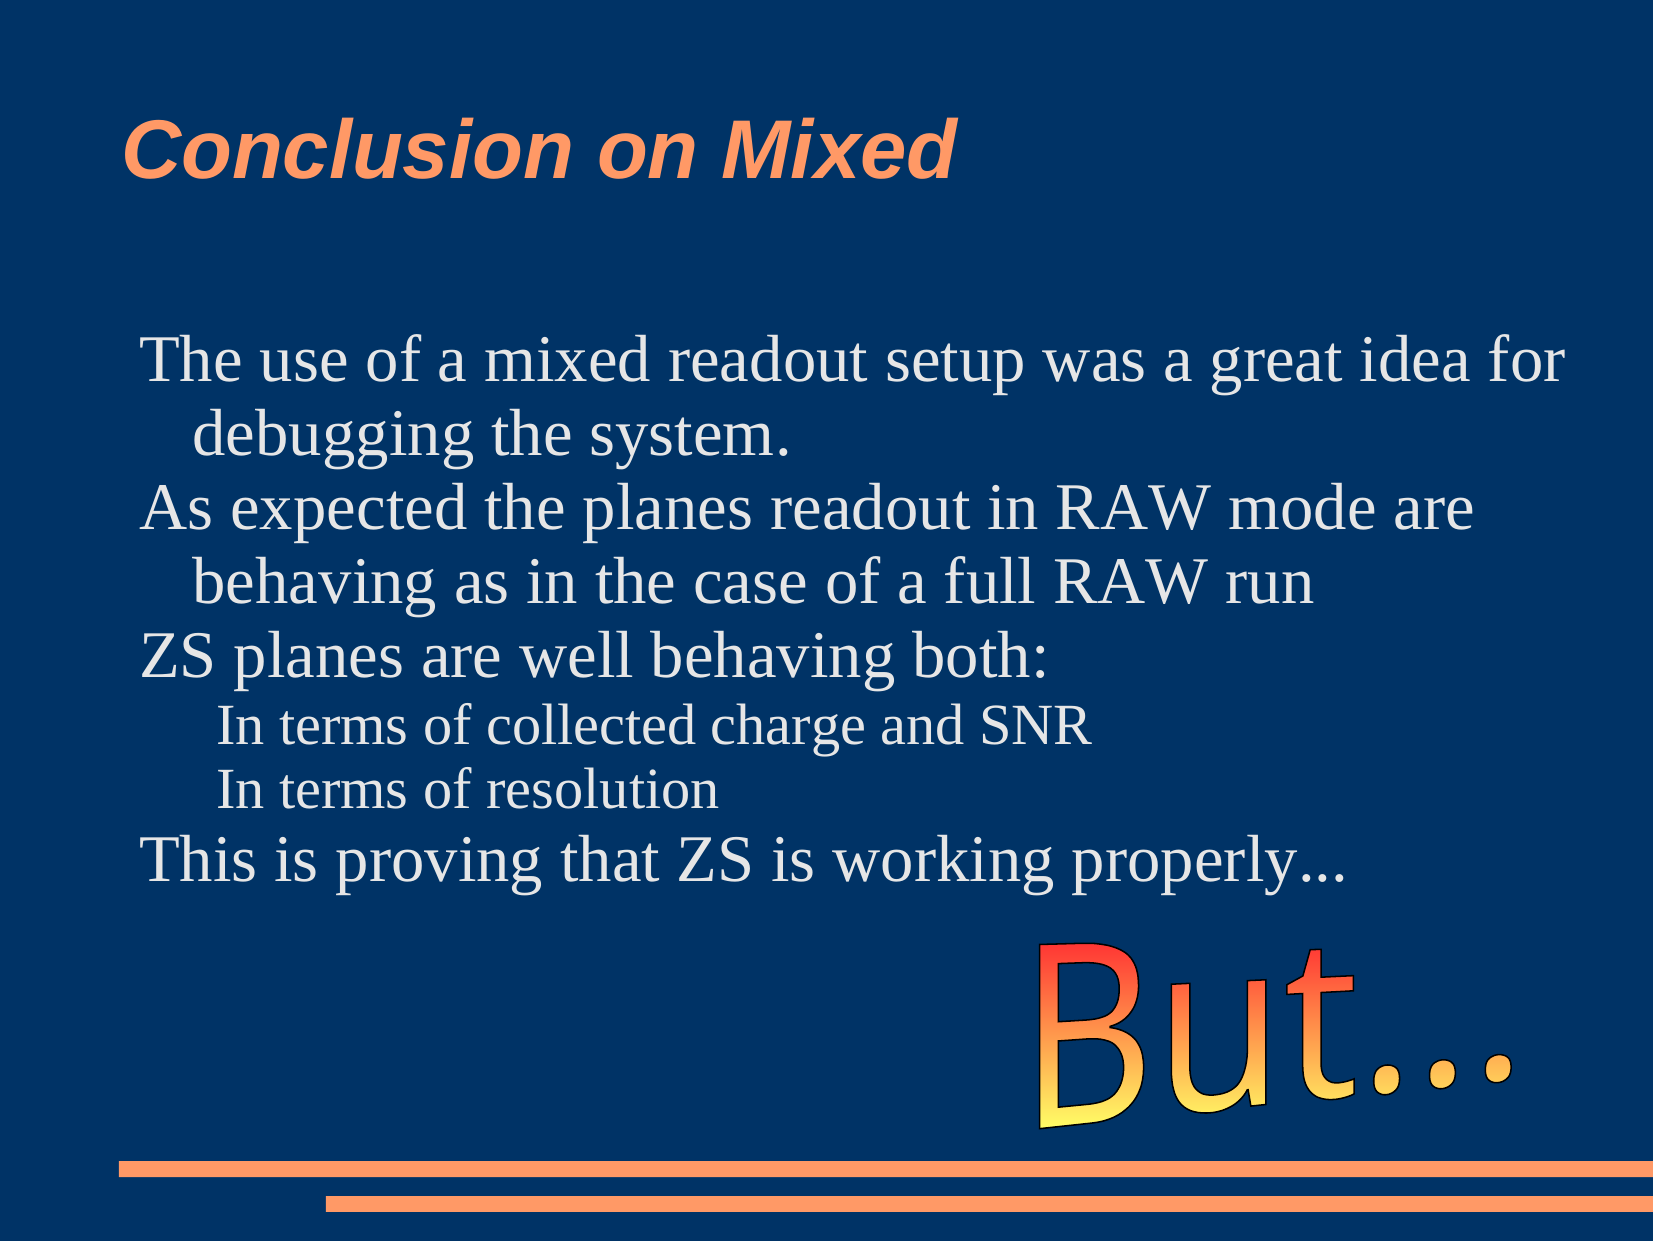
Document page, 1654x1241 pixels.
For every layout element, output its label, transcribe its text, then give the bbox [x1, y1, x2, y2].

title Conclusion on Mixed [121, 46, 1534, 254]
text_box But... [1429, 1059, 1456, 1089]
text_box But... [1485, 1054, 1512, 1083]
text_box But... [1039, 943, 1144, 1129]
text_box But... [1373, 1065, 1400, 1095]
list The use of a mixed readout setup was a great idea for debugging the system. As expected the planes readout in RAW mode are behaving as in the case of a full RAW run ZS planes are well behaving both: In terms of collected charge and SNR In terms of resolution This is proving that ZS is working properly... [121, 322, 1572, 1133]
text_box But... [1171, 979, 1266, 1114]
text_box But... [1286, 949, 1355, 1100]
